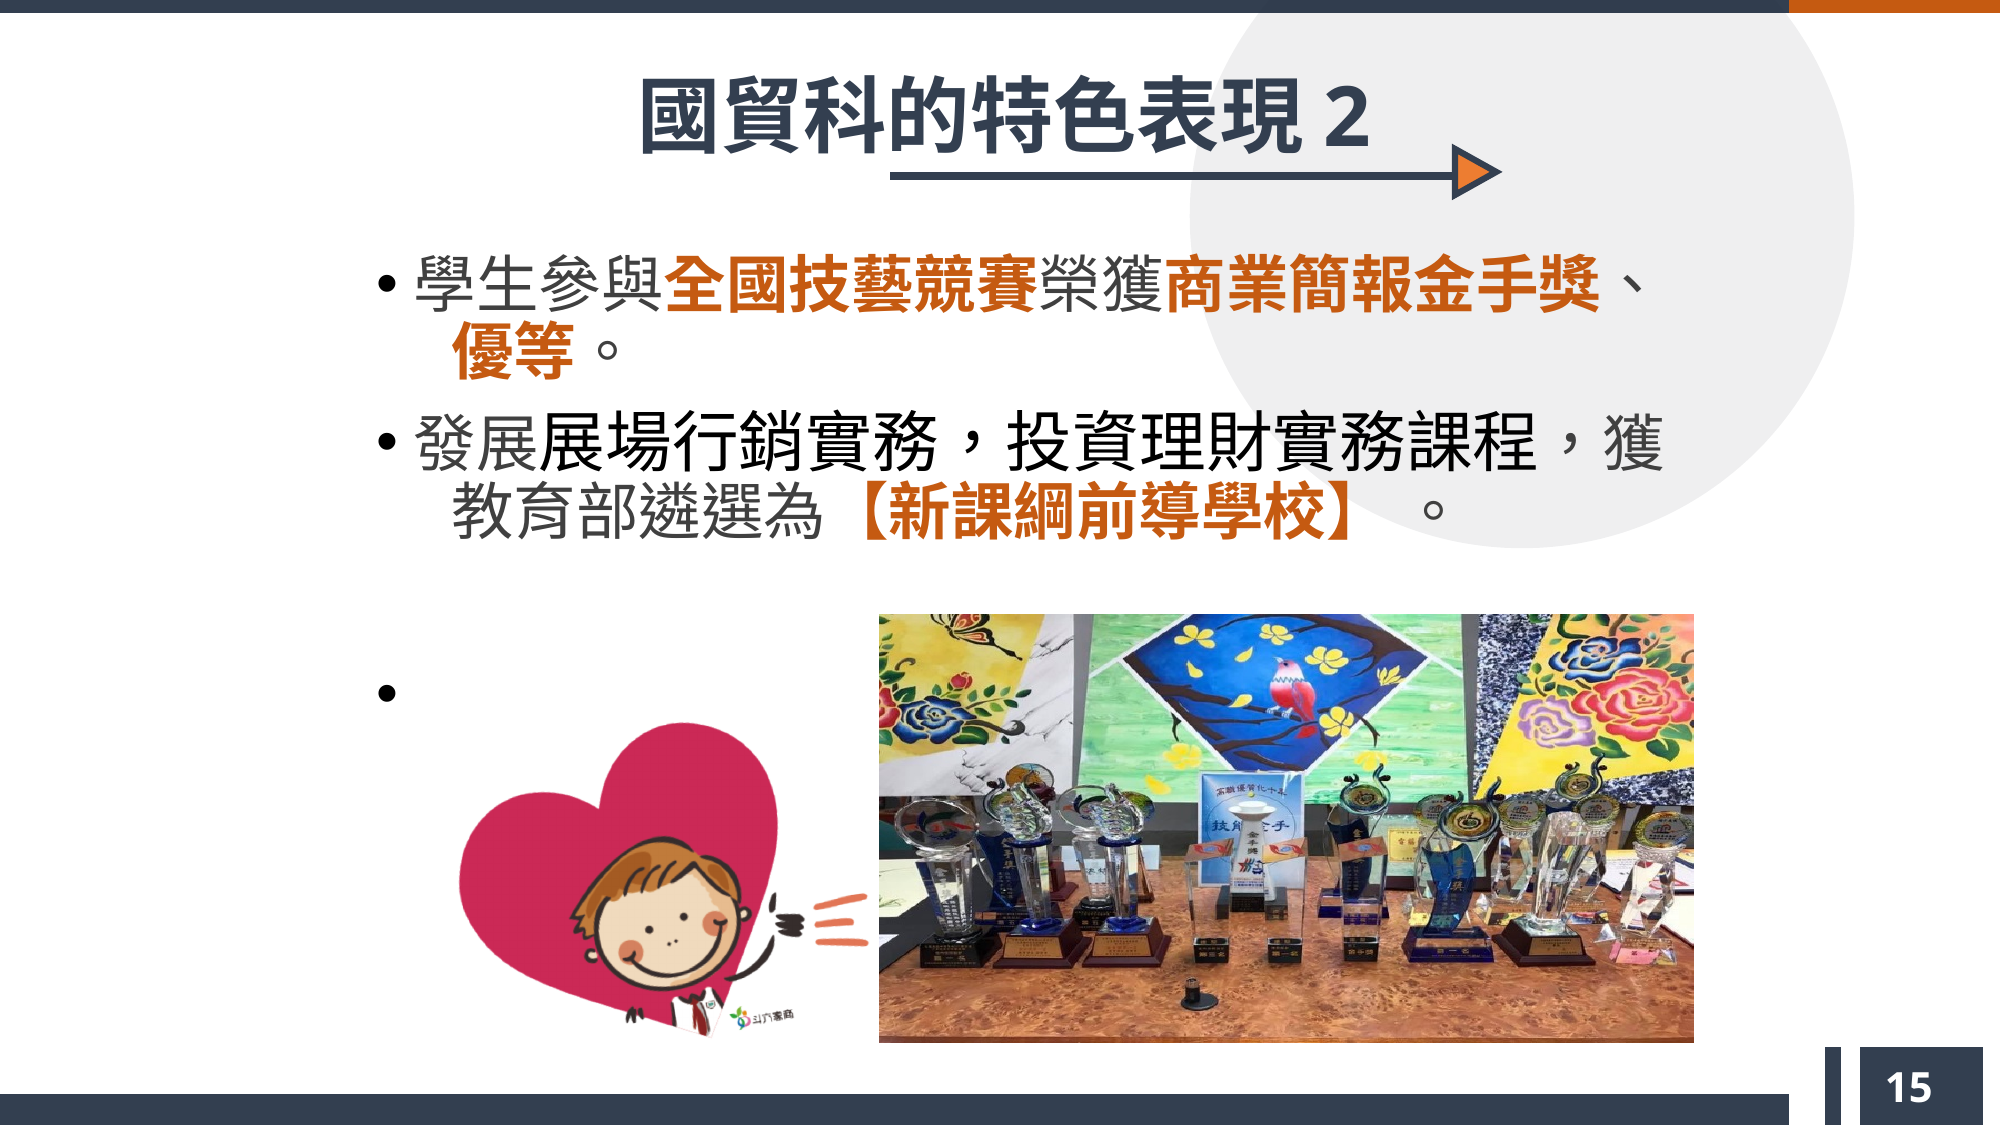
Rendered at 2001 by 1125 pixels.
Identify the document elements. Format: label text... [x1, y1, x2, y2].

text_box 學生參與全國技藝競賽榮獲商業簡報金手獎、優等。 發展展場行銷實務，投資理財實務課程，獲教育部遴選為【新課綱前導學校】 。 [361, 245, 1720, 657]
picture [415, 614, 1694, 1102]
text_box [890, 0, 1855, 483]
text_box 國貿科的特色表現2 [594, 55, 1415, 172]
